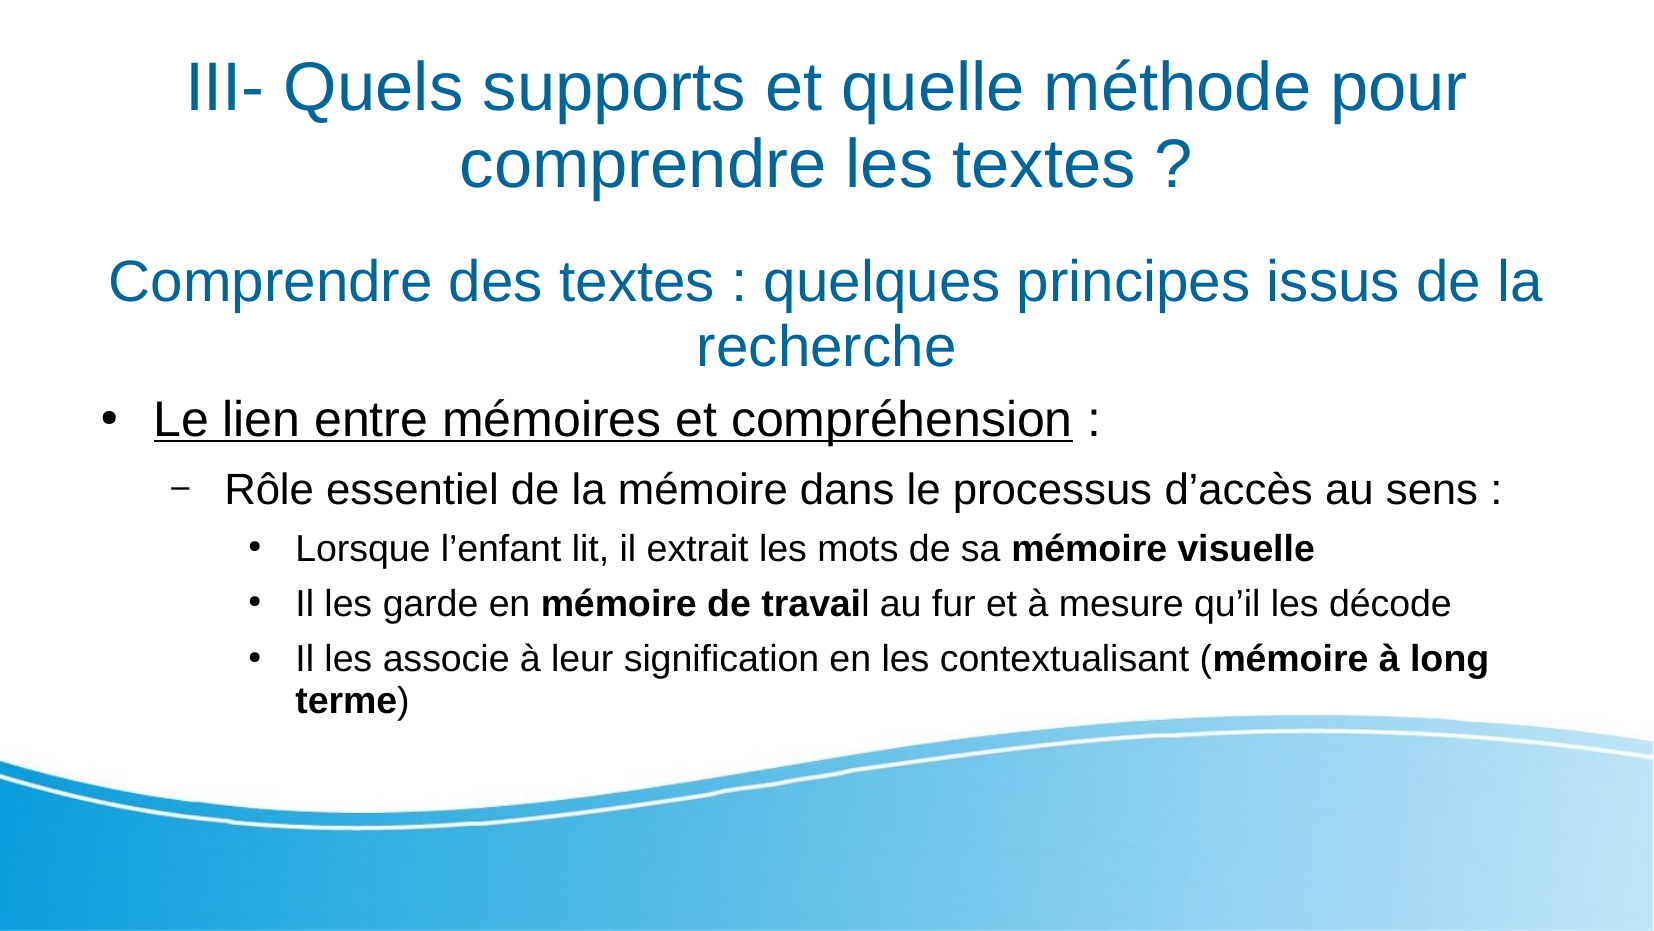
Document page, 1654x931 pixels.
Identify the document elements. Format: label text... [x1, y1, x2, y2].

title Comprendre des textes : quelques principes issus de la recherche [82, 236, 1571, 392]
picture [0, 714, 1654, 931]
title III- Quels supports et quelle méthode pour comprendre les textes ? [82, 47, 1571, 203]
list Le lien entre mémoires et compréhension : Rôle essentiel de la mémoire dans le processus d’accès au sens : Lorsque l’enfant lit, il extrait les mots de sa mémoire visuelle Il les garde en mémoire de travail au fur et à mesure qu’il les décode Il les associe à leur signification en les contextualisant (mémoire à long terme) [82, 392, 1571, 792]
